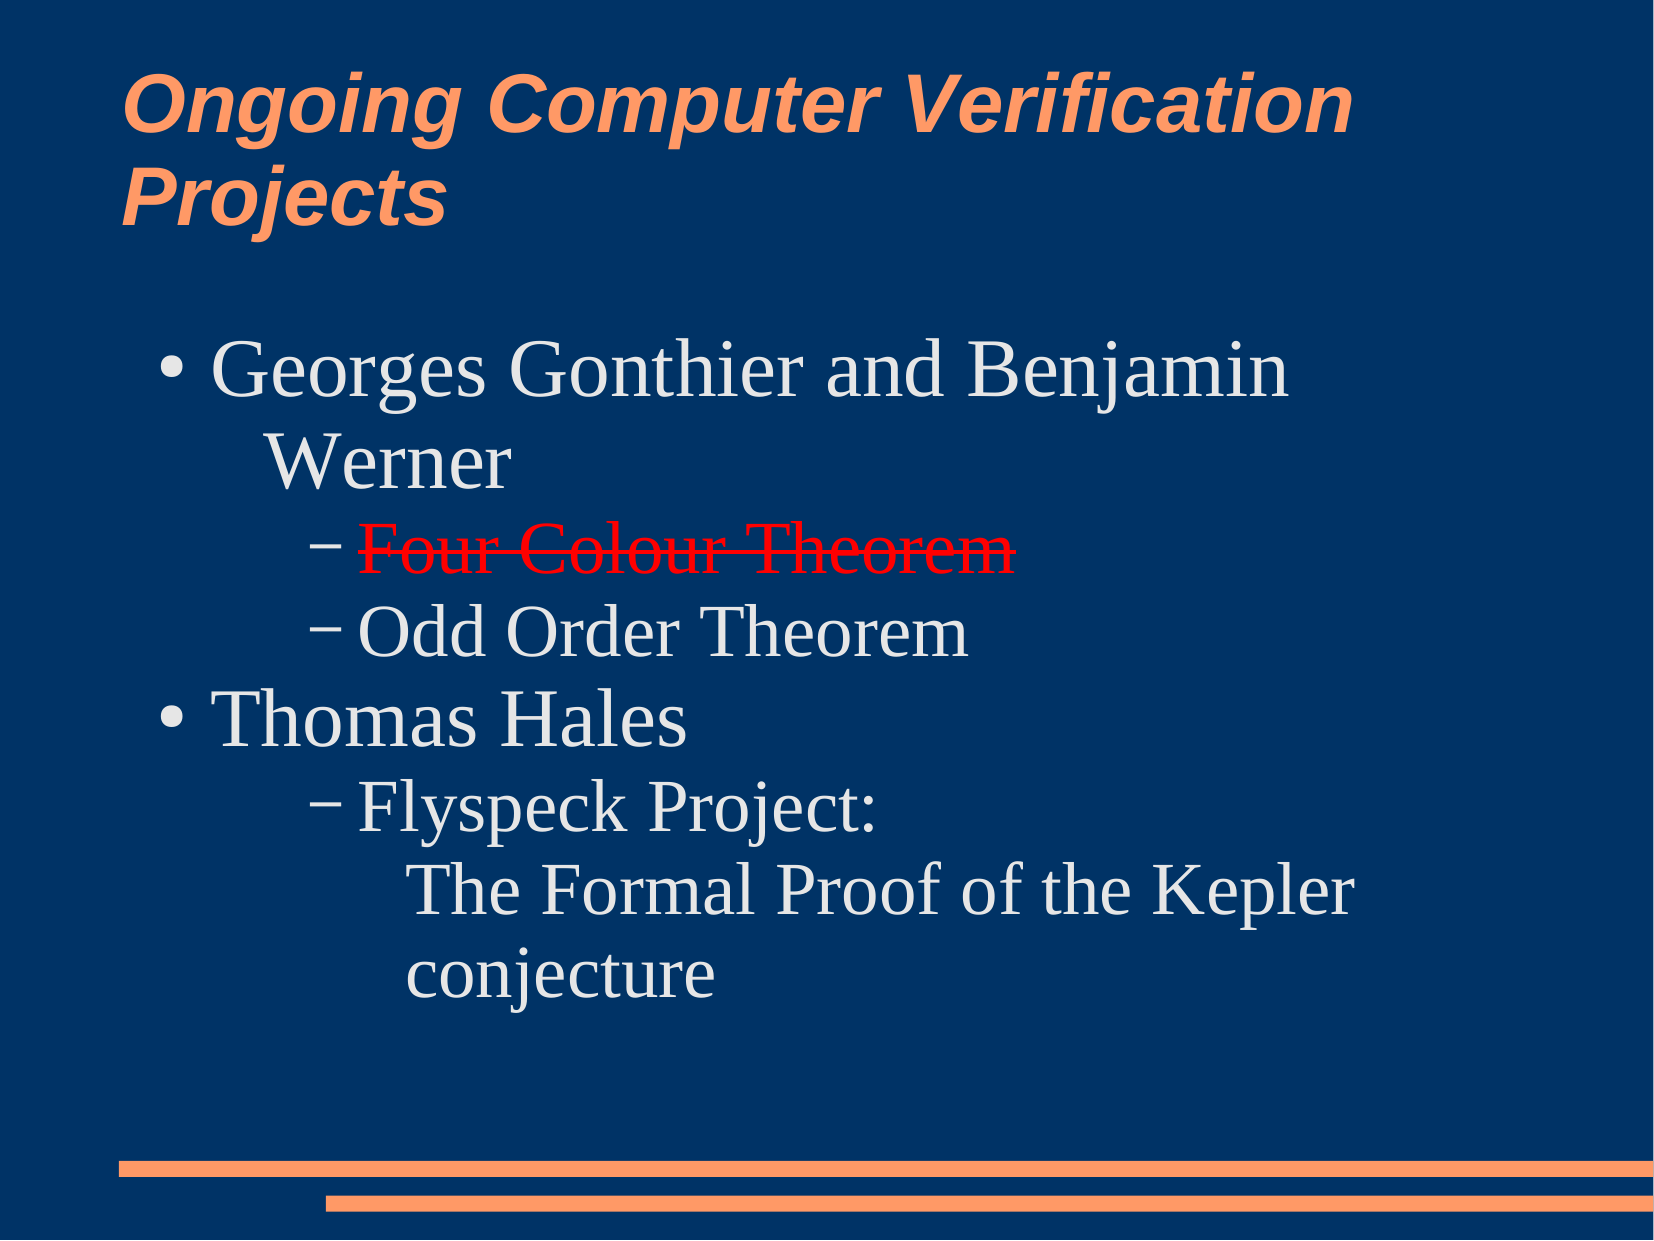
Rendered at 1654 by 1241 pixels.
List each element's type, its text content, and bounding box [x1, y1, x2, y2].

title Ongoing Computer Verification Projects [121, 46, 1534, 254]
list Georges Gonthier and Benjamin Werner Four Colour Theorem Odd Order Theorem Thomas Hales Flyspeck Project: The Formal Proof of the Kepler conjecture [121, 322, 1561, 1133]
